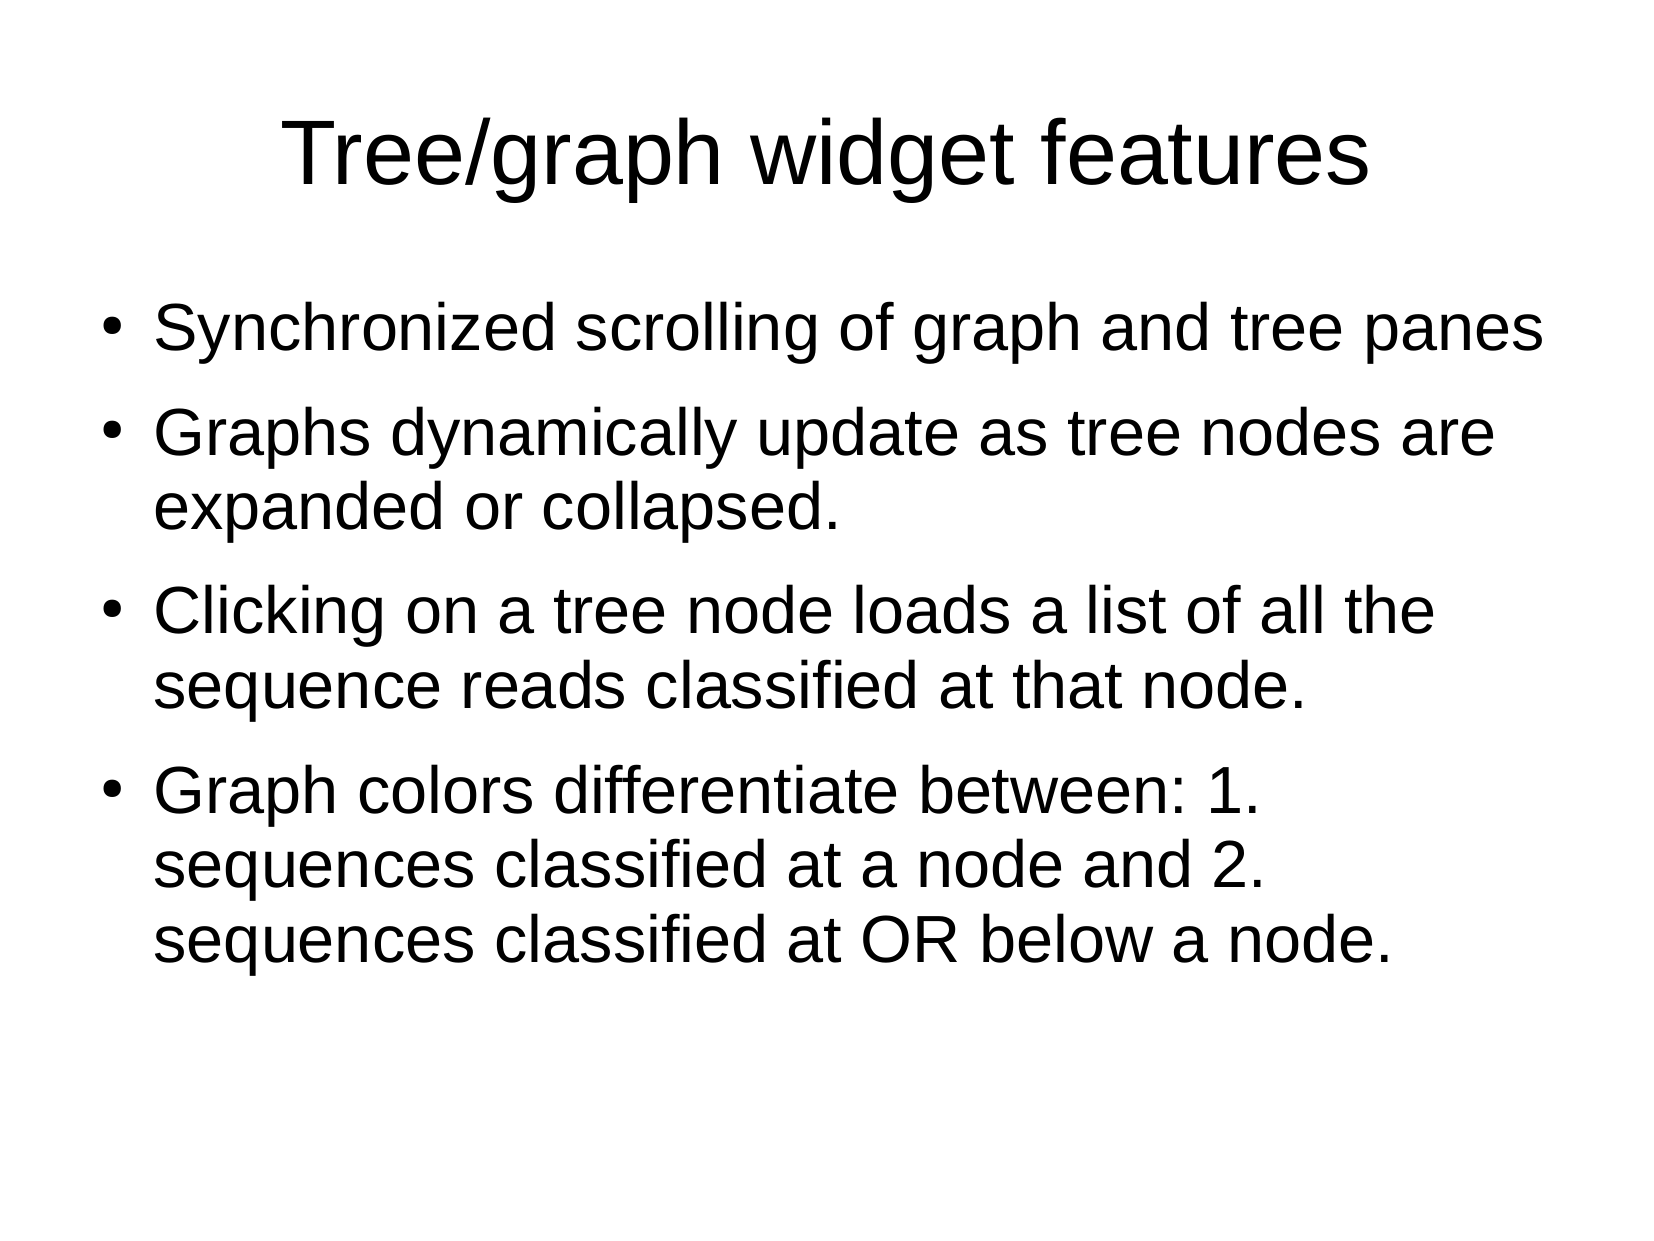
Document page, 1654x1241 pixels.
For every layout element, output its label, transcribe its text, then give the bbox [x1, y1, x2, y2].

list Synchronized scrolling of graph and tree panes Graphs dynamically update as tree nodes are expanded or collapsed. Clicking on a tree node loads a list of all the sequence reads classified at that node. Graph colors differentiate between: 1. sequences classified at a node and 2. sequences classified at OR below a node. [82, 290, 1571, 1109]
title Tree/graph widget features [82, 56, 1571, 250]
